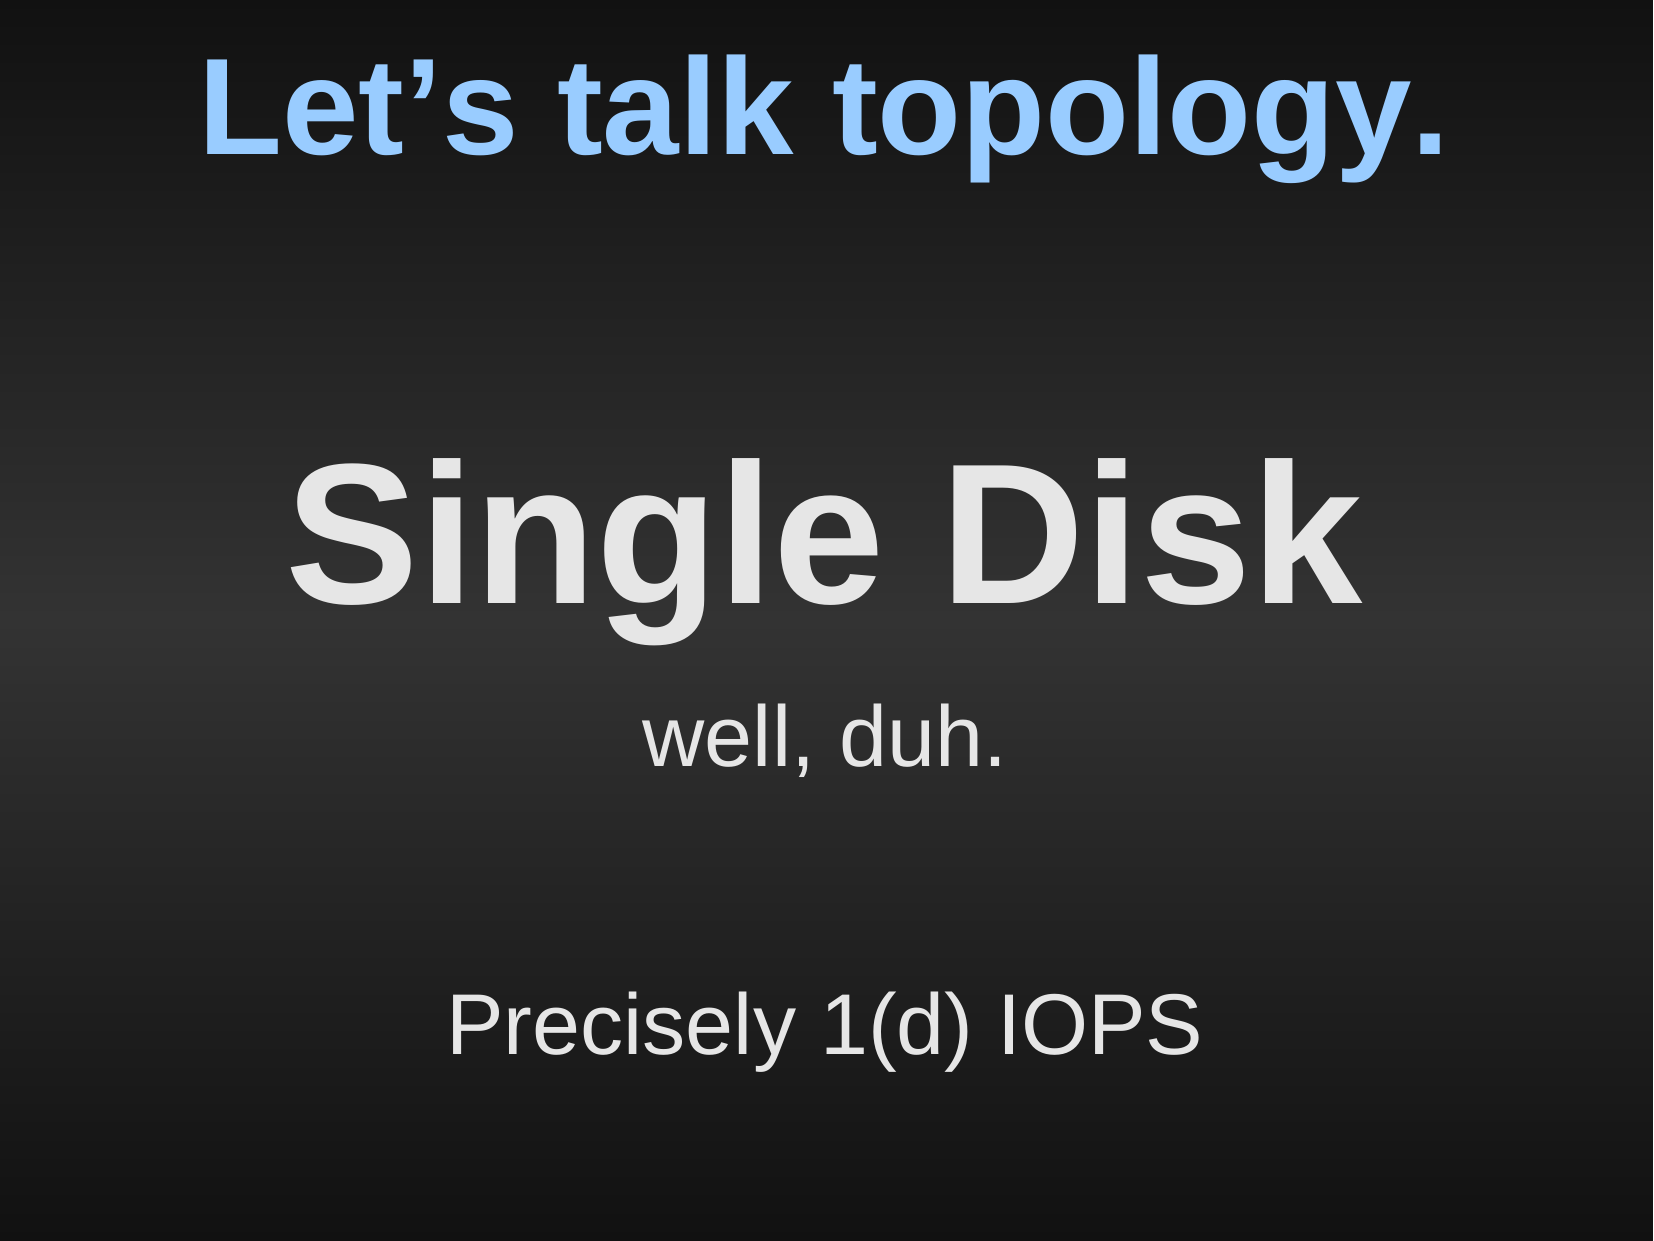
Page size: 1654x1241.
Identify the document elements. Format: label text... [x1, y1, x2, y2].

title Single Disk well, duh. Precisely 1(d) IOPS [0, 212, 1651, 1241]
title Let’s talk topology. [0, 2, 1651, 211]
